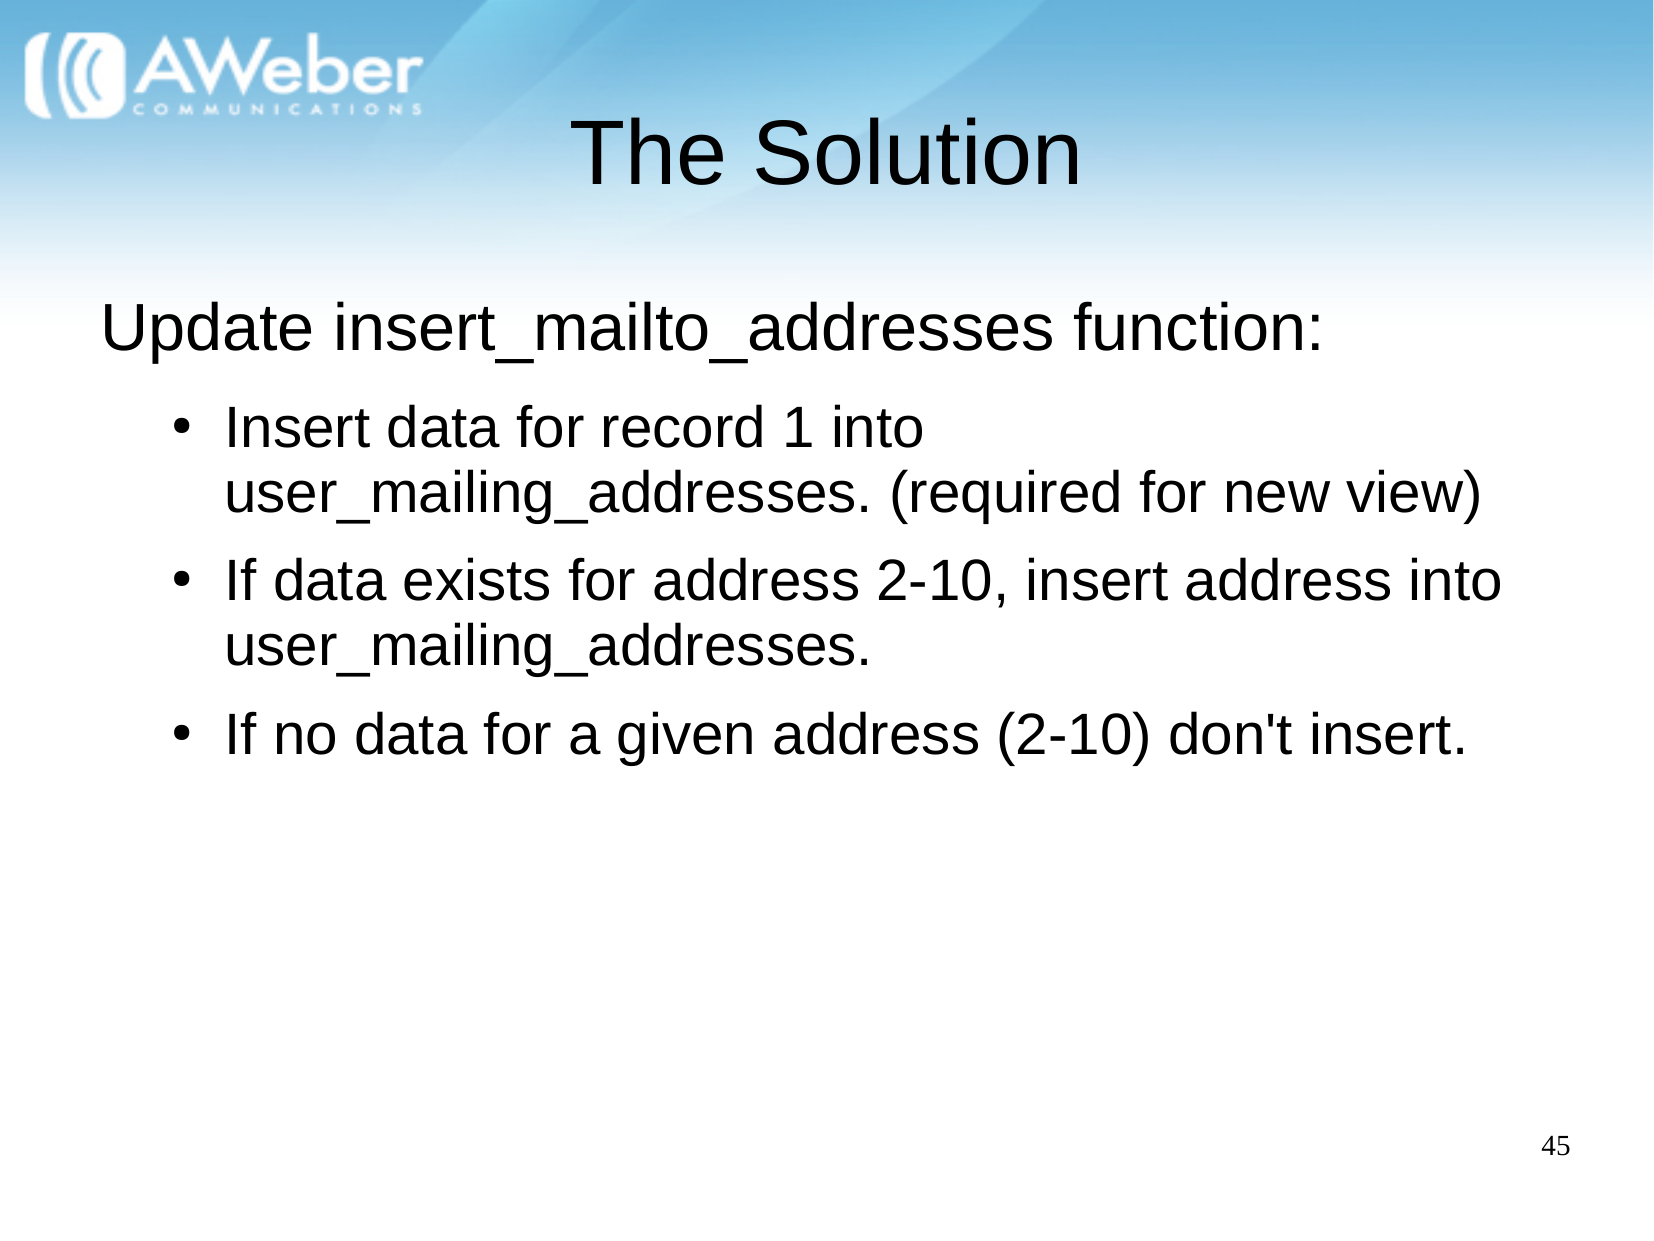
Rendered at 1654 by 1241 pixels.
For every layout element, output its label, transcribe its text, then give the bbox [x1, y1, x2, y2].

list Update insert_mailto_addresses function: Insert data for record 1 into user_mailing_addresses. (required for new view) If data exists for address 2-10, insert address into user_mailing_addresses. If no data for a given address (2-10) don't insert. [82, 290, 1571, 1109]
title The Solution [82, 49, 1571, 257]
picture [0, 0, 1654, 376]
